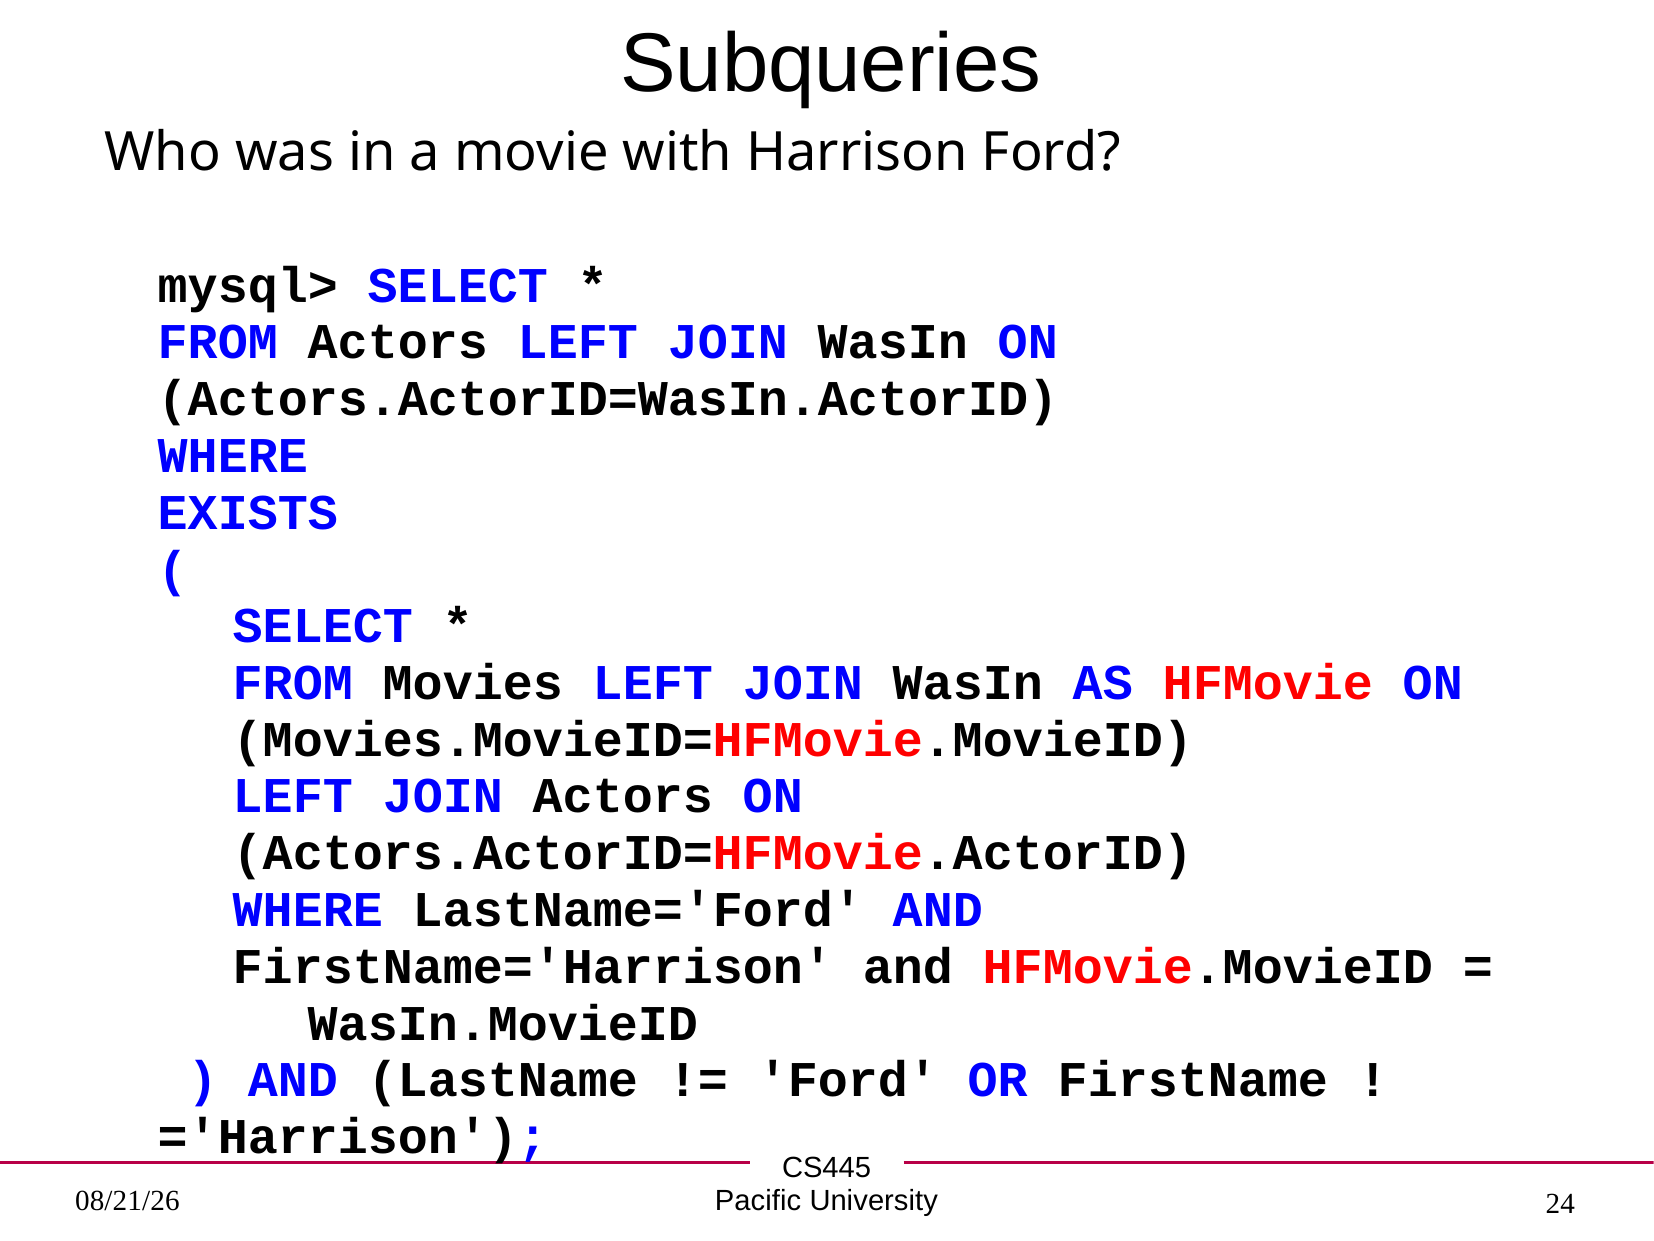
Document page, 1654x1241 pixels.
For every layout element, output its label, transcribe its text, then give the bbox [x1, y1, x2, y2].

title Subqueries [86, 15, 1576, 109]
list Who was in a movie with Harrison Ford? mysql> SELECT * FROM Actors LEFT JOIN WasIn ON (Actors.ActorID=WasIn.ActorID) WHERE EXISTS ( SELECT * FROM Movies LEFT JOIN WasIn AS HFMovie ON (Movies.MovieID=HFMovie.MovieID) LEFT JOIN Actors ON (Actors.ActorID=HFMovie.ActorID) WHERE LastName='Ford' AND FirstName='Harrison' and HFMovie.MovieID = WasIn.MovieID ) AND (LastName != 'Ford' OR FirstName !='Harrison'); [86, 112, 1576, 1180]
